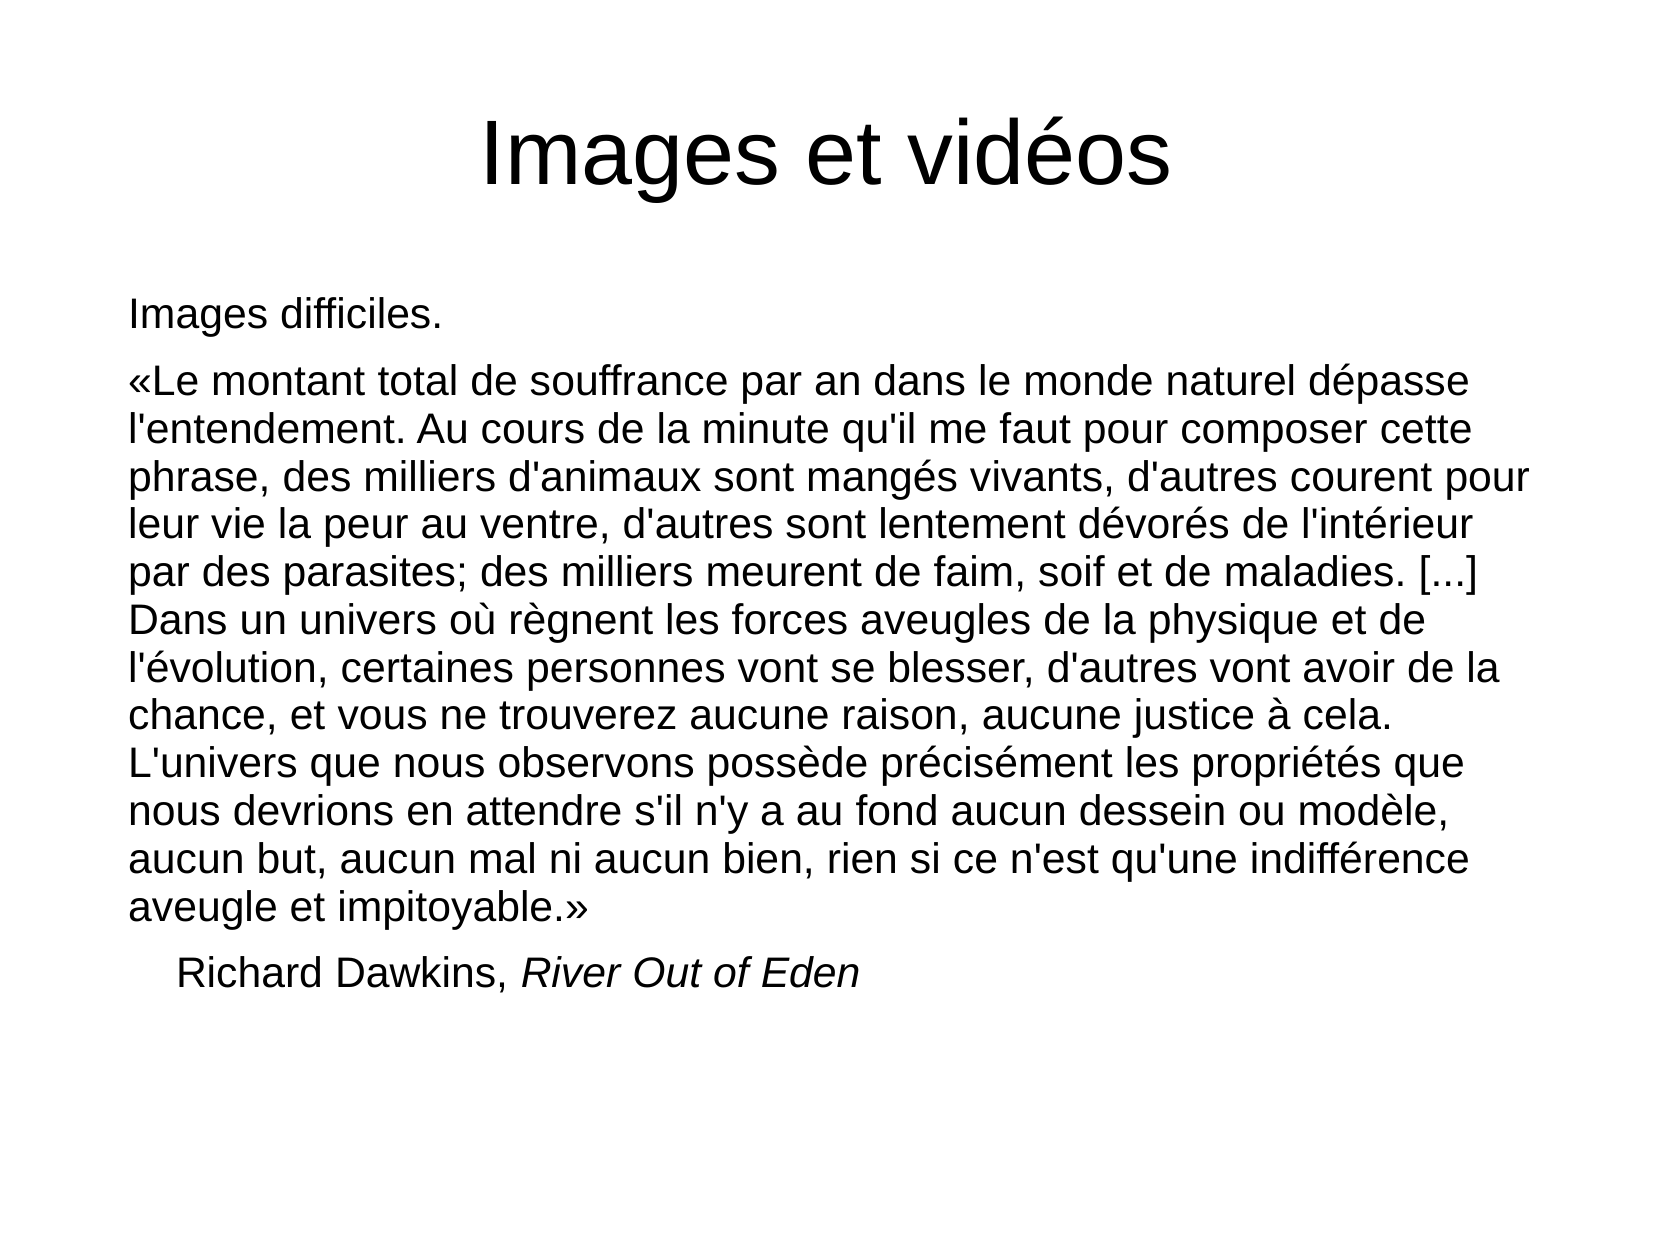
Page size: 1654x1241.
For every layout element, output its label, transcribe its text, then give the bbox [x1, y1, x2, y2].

title Images et vidéos [82, 49, 1571, 257]
list Images difficiles. «Le montant total de souffrance par an dans le monde naturel dépasse l'entendement. Au cours de la minute qu'il me faut pour composer cette phrase, des milliers d'animaux sont mangés vivants, d'autres courent pour leur vie la peur au ventre, d'autres sont lentement dévorés de l'intérieur par des parasites; des milliers meurent de faim, soif et de maladies. [...] Dans un univers où règnent les forces aveugles de la physique et de l'évolution, certaines personnes vont se blesser, d'autres vont avoir de la chance, et vous ne trouverez aucune raison, aucune justice à cela. L'univers que nous observons possède précisément les propriétés que nous devrions en attendre s'il n'y a au fond aucun dessein ou modèle, aucun but, aucun mal ni aucun bien, rien si ce n'est qu'une indifférence aveugle et impitoyable.» Richard Dawkins, River Out of Eden [82, 290, 1538, 1010]
